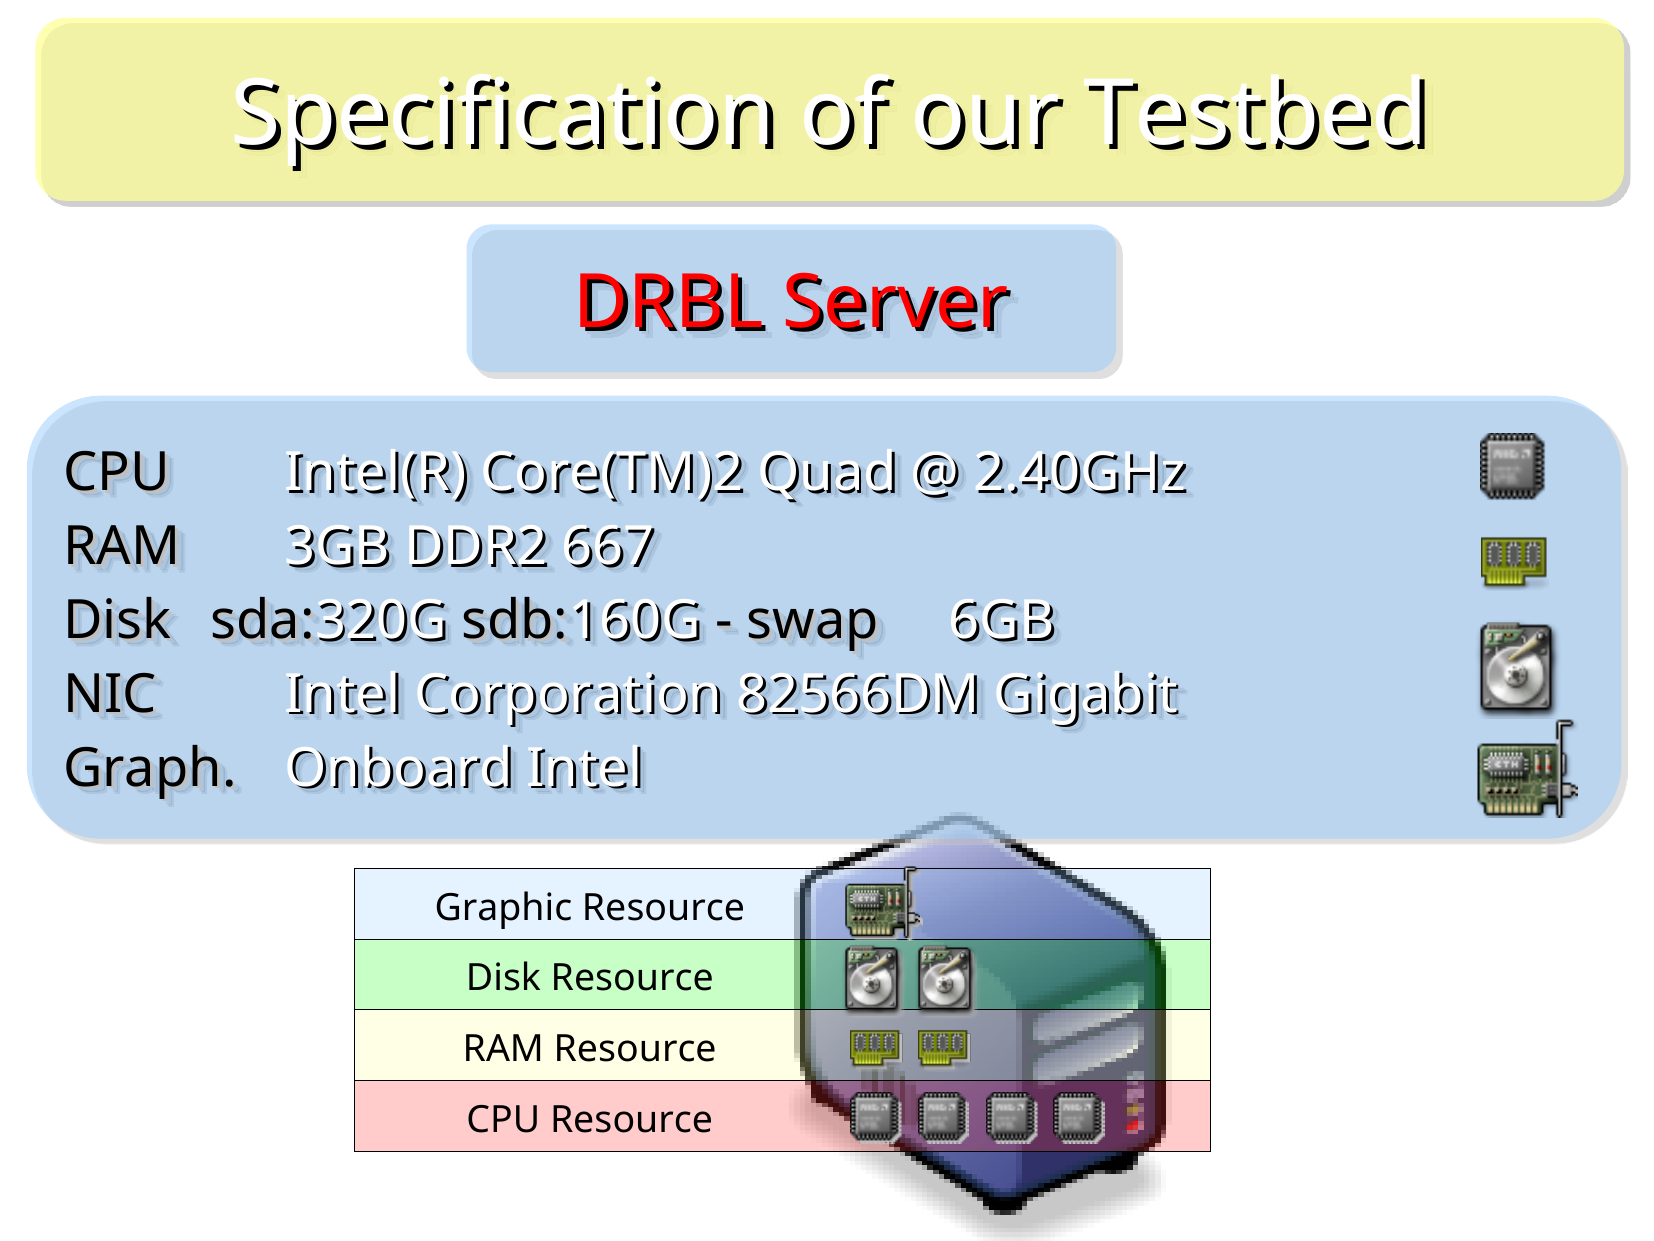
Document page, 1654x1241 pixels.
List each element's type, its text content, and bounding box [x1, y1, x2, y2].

picture [918, 1092, 968, 1143]
picture [833, 943, 982, 1016]
text_box RAM Resource [354, 1009, 1211, 1080]
picture [1480, 433, 1548, 503]
text_box Graphic Resource [354, 868, 847, 940]
text_box Specification of our Testbed [35, 17, 1625, 201]
picture [1481, 525, 1549, 595]
text_box CPU Resource [354, 1080, 1211, 1152]
picture [1053, 1092, 1104, 1143]
text_box CPU Intel(R) Core(TM)2 Quad @ 2.40GHz RAM 3GB DDR2 667 Disk sda:320G sdb:160G - swap 6GB NIC Intel Corporation 82566DM Gigabit Graph. Onboard Intel [26, 395, 1622, 839]
picture [850, 1092, 901, 1143]
picture [1464, 619, 1578, 818]
picture [767, 839, 1211, 938]
picture [986, 1092, 1037, 1143]
text_box Graphic Resource [923, 868, 1211, 940]
picture [918, 1021, 969, 1072]
picture [850, 1021, 901, 1072]
text_box Disk Resource [354, 940, 1211, 1009]
picture [767, 1152, 1211, 1241]
text_box DRBL Server [466, 224, 1117, 373]
